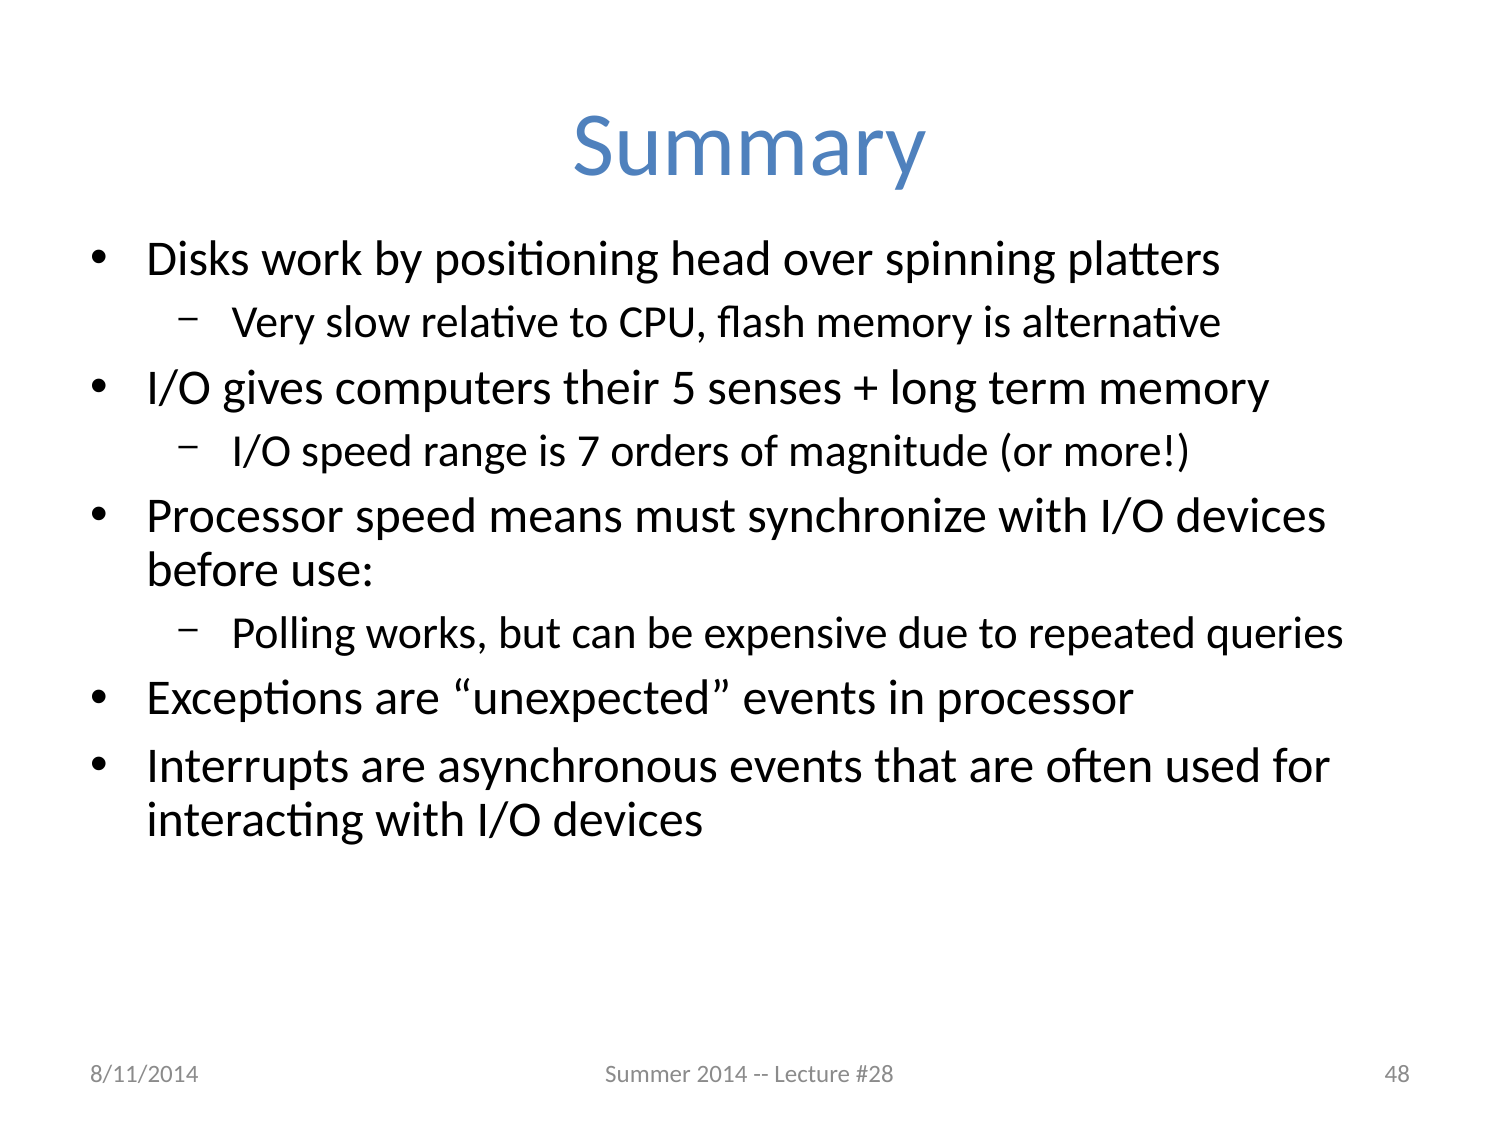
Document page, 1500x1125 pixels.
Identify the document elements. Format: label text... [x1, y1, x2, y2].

list Disks work by positioning head over spinning platters Very slow relative to CPU, flash memory is alternative I/O gives computers their 5 senses + long term memory I/O speed range is 7 orders of magnitude (or more!) Processor speed means must synchronize with I/O devices before use: Polling works, but can be expensive due to repeated queries Exceptions are “unexpected” events in processor Interrupts are asynchronous events that are often used for interacting with I/O devices [75, 233, 1425, 1073]
slide_number 8/11/2014 [75, 1042, 425, 1103]
title Summary [75, 45, 1425, 233]
slide_number <number> [1074, 1042, 1425, 1103]
footer Summer 2014 -- Lecture #28 [512, 1042, 988, 1103]
